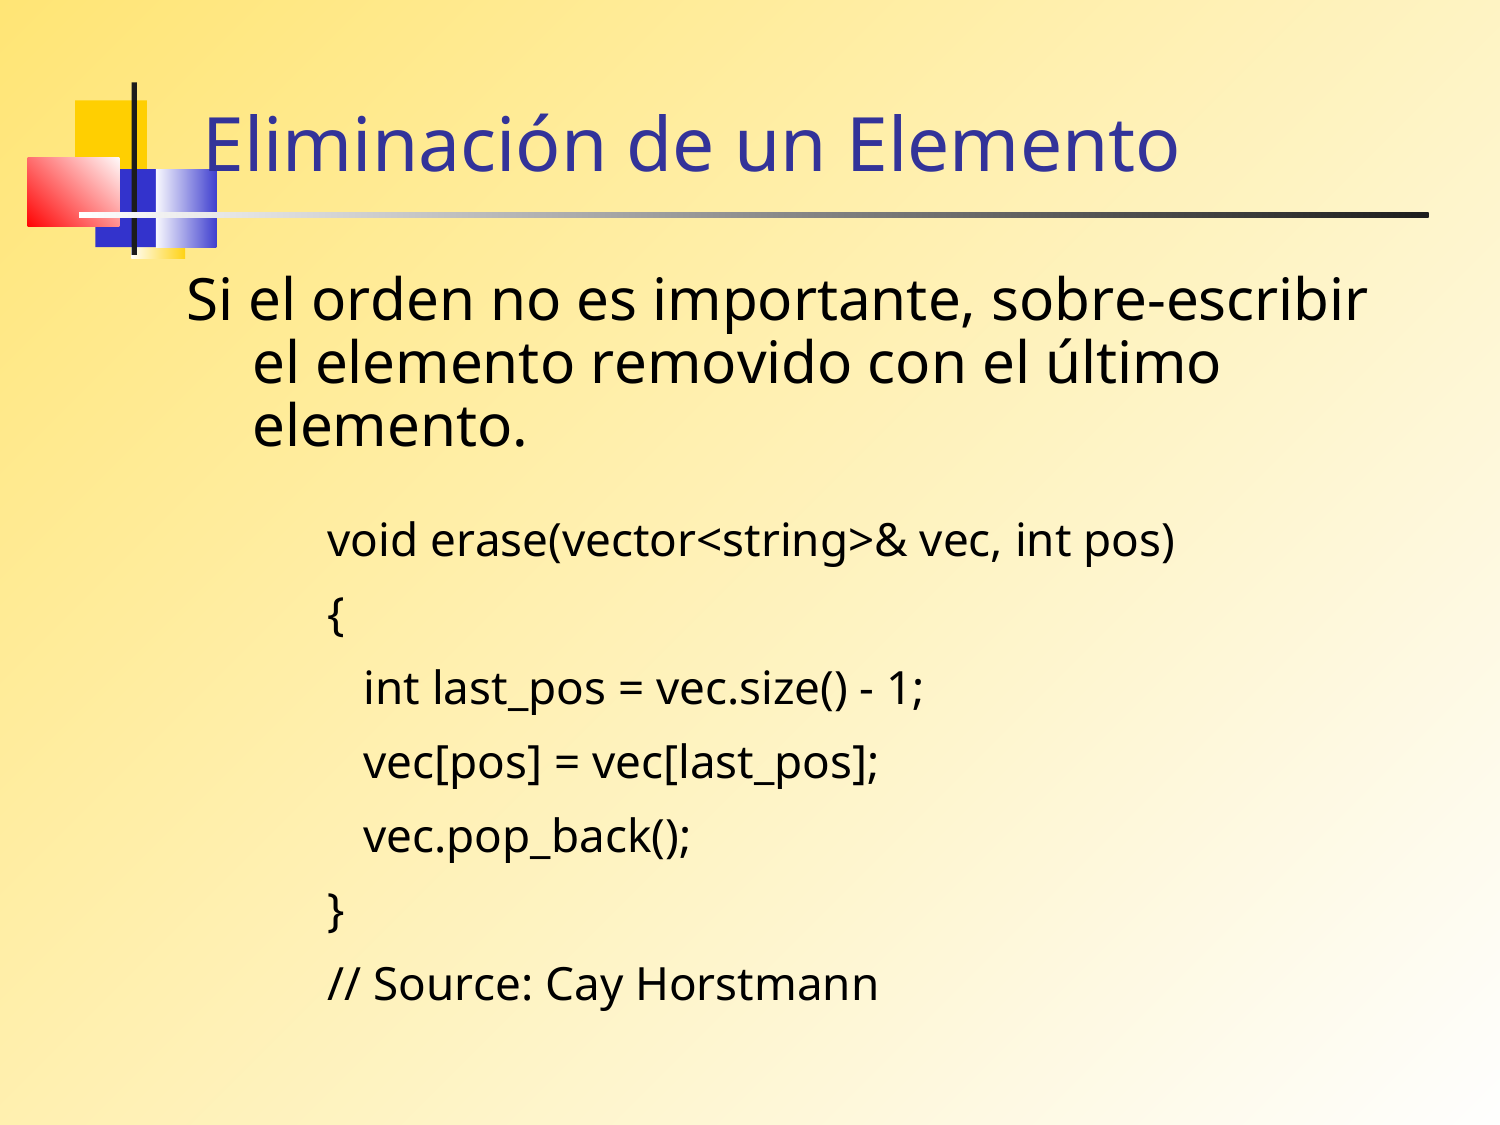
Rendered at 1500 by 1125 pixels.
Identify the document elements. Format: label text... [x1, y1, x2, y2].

title Eliminación de un Elemento [187, 37, 1466, 201]
text_box Si el orden no es importante, sobre-escribir el elemento removido con el último elemento. [162, 262, 1401, 467]
list void erase(vector<string>& vec, int pos)‏ { int last_pos = vec.size() - 1; vec[pos] = vec[last_pos]; vec.pop_back(); } // Source: Cay Horstmann [312, 500, 1463, 1013]
